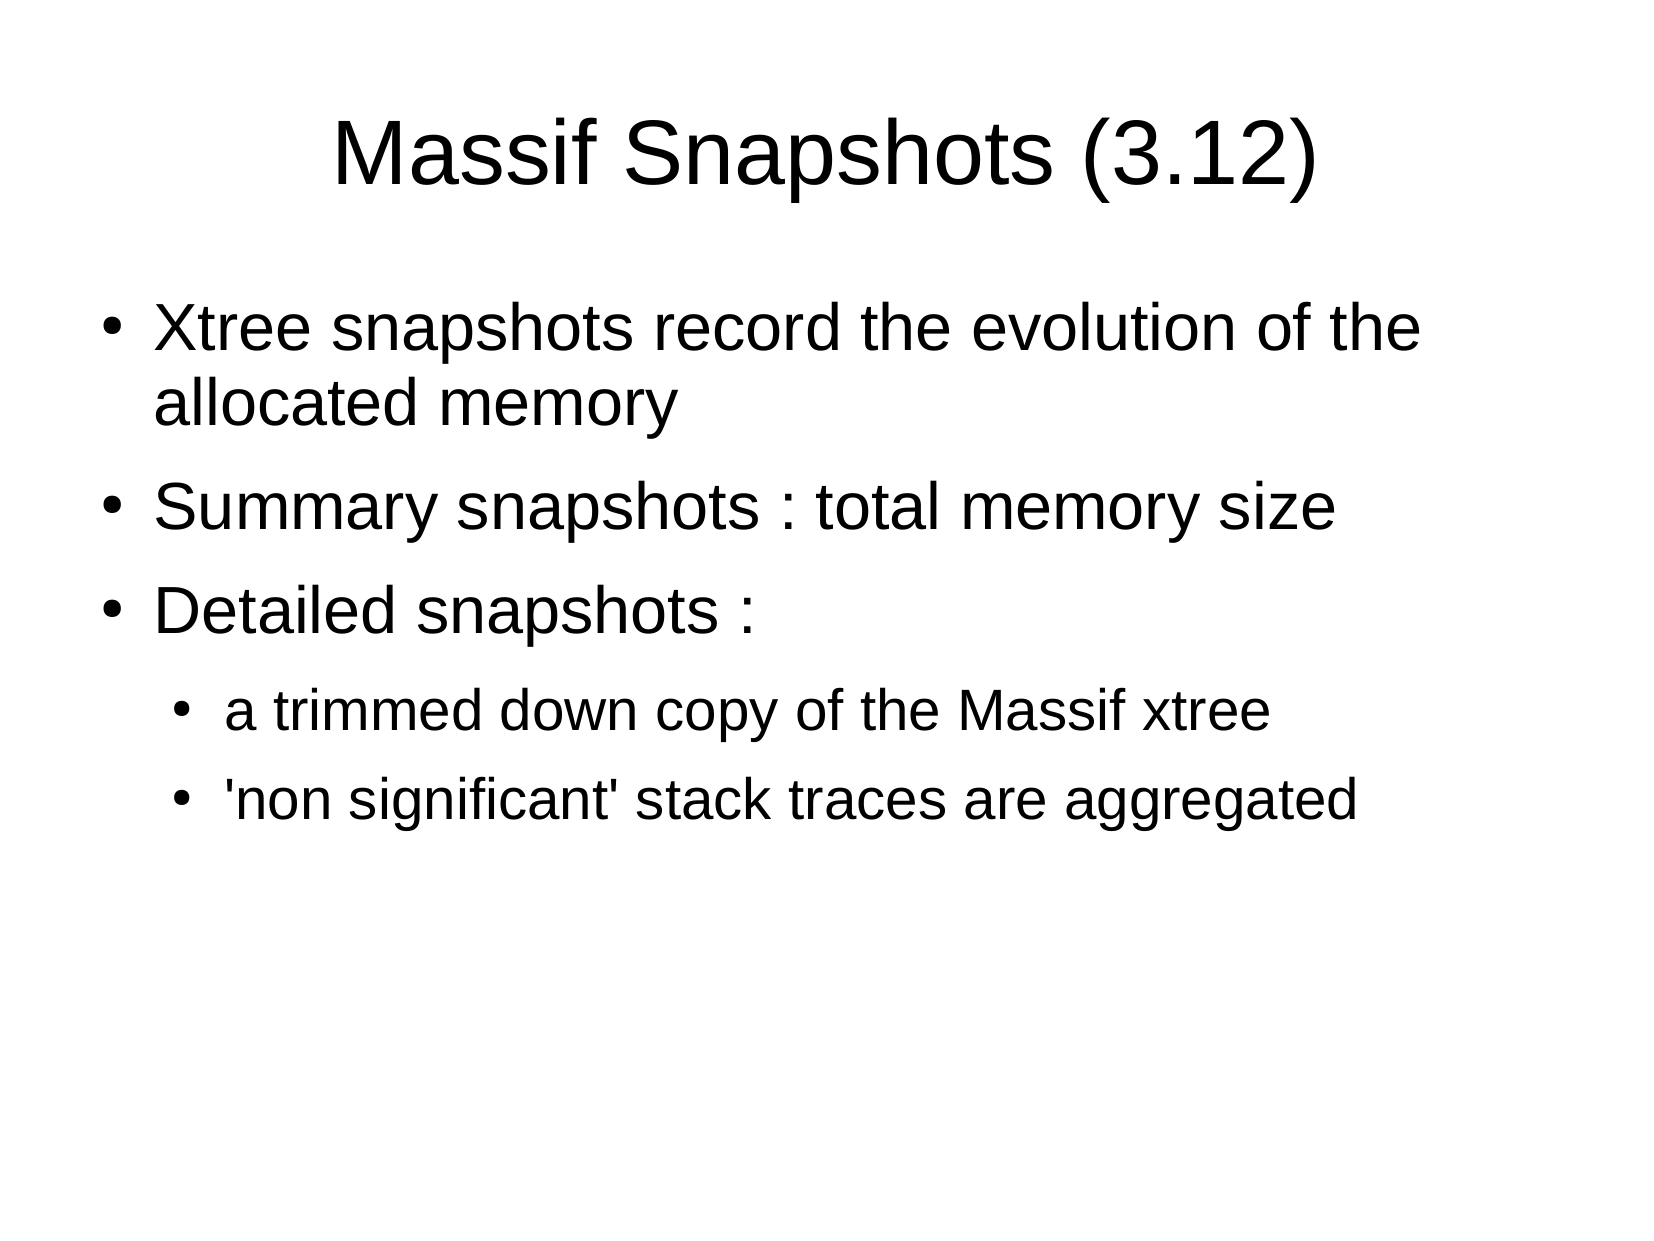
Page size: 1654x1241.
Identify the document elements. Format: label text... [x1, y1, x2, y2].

title Massif Snapshots (3.12) [82, 49, 1571, 257]
list Xtree snapshots record the evolution of the allocated memory Summary snapshots : total memory size Detailed snapshots : a trimmed down copy of the Massif xtree 'non significant' stack traces are aggregated [82, 290, 1571, 1186]
